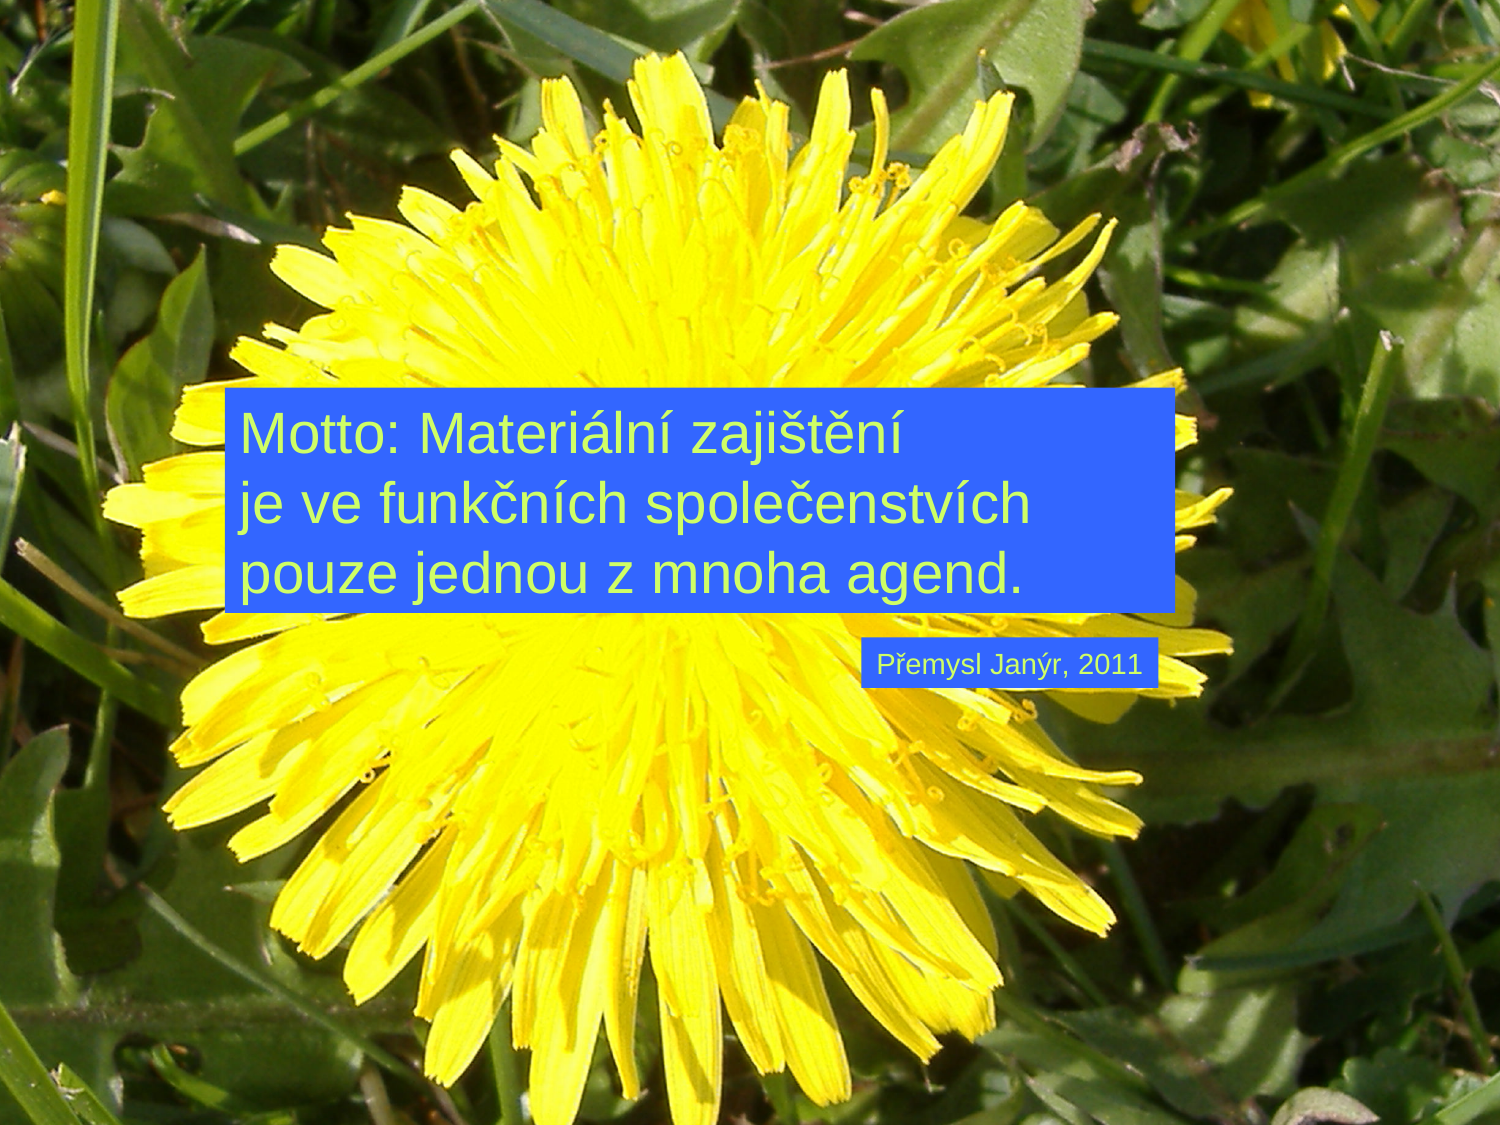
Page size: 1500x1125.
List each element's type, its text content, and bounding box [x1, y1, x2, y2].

picture [0, 0, 1500, 1125]
text_box Motto: Materiální zajištění je ve funkčních společenstvích pouze jednou z mnoha agend. [224, 387, 1176, 613]
text_box Přemysl Janýr, 2011 [861, 637, 1159, 688]
